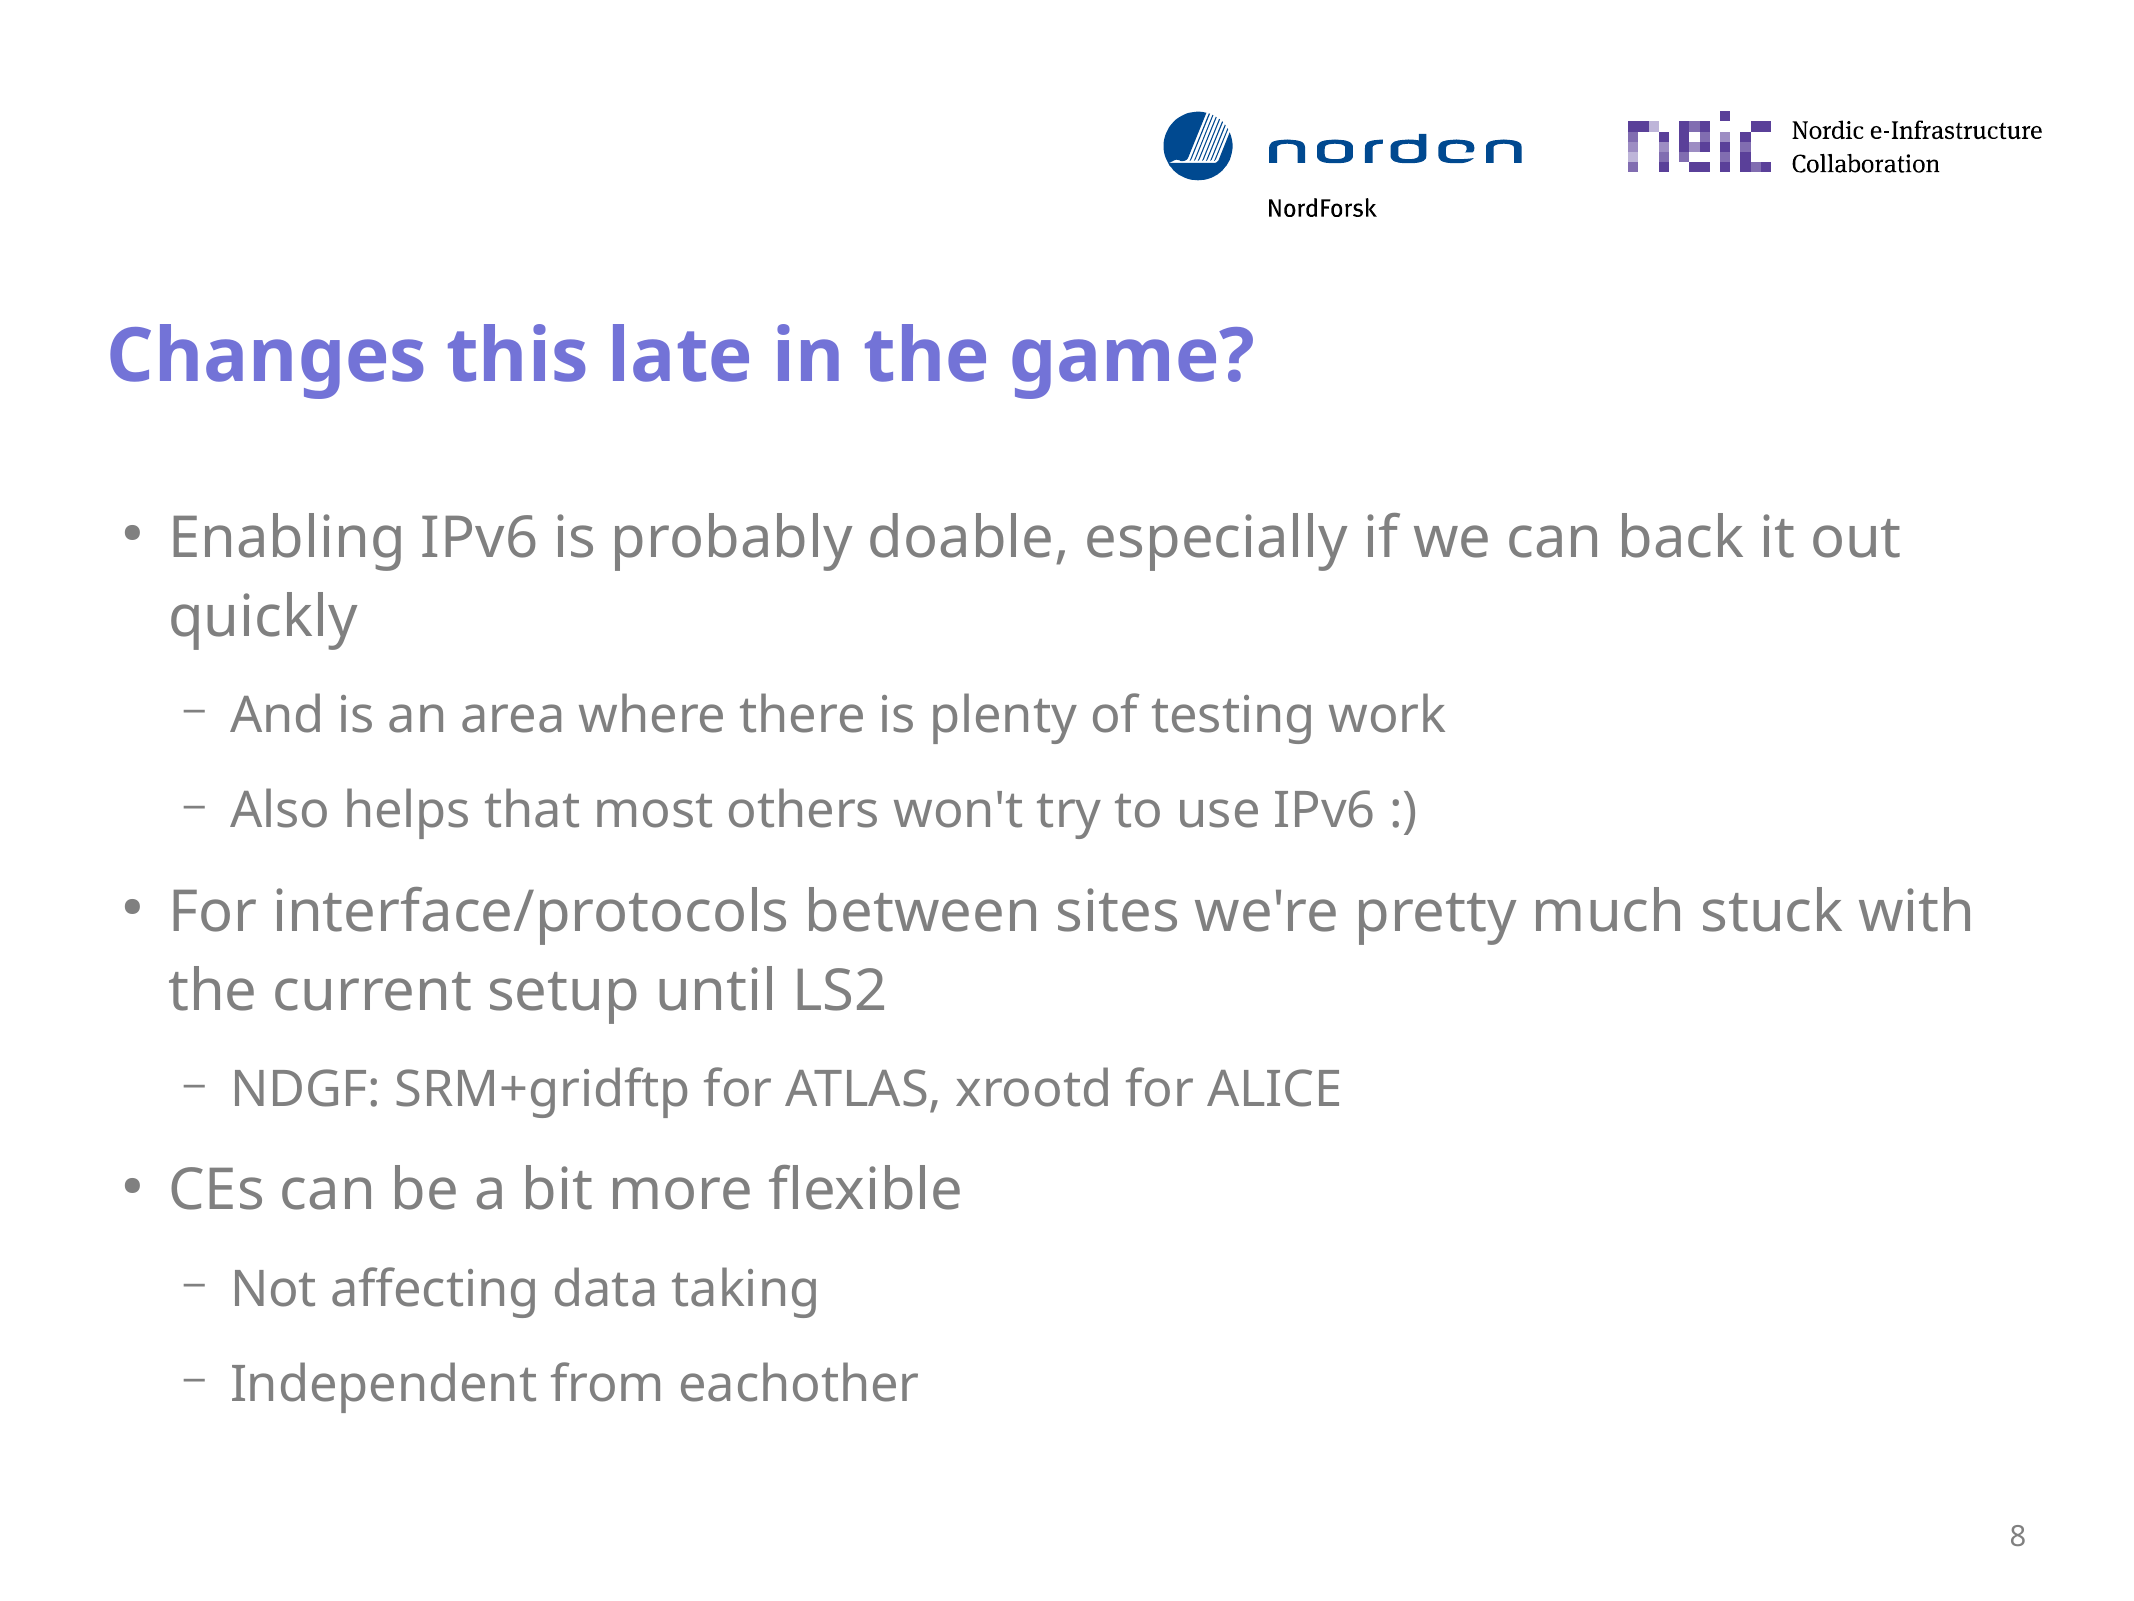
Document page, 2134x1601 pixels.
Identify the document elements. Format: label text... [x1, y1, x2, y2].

title Changes this late in the game? [106, 262, 2027, 444]
list Enabling IPv6 is probably doable, especially if we can back it out quickly And is an area where there is plenty of testing work Also helps that most others won't try to use IPv6 :) For interface/protocols between sites we're pretty much stuck with the current setup until LS2 NDGF: SRM+gridftp for ATLAS, xrootd for ALICE CEs can be a bit more flexible Not affecting data taking Independent from eachother [106, 495, 2027, 1424]
